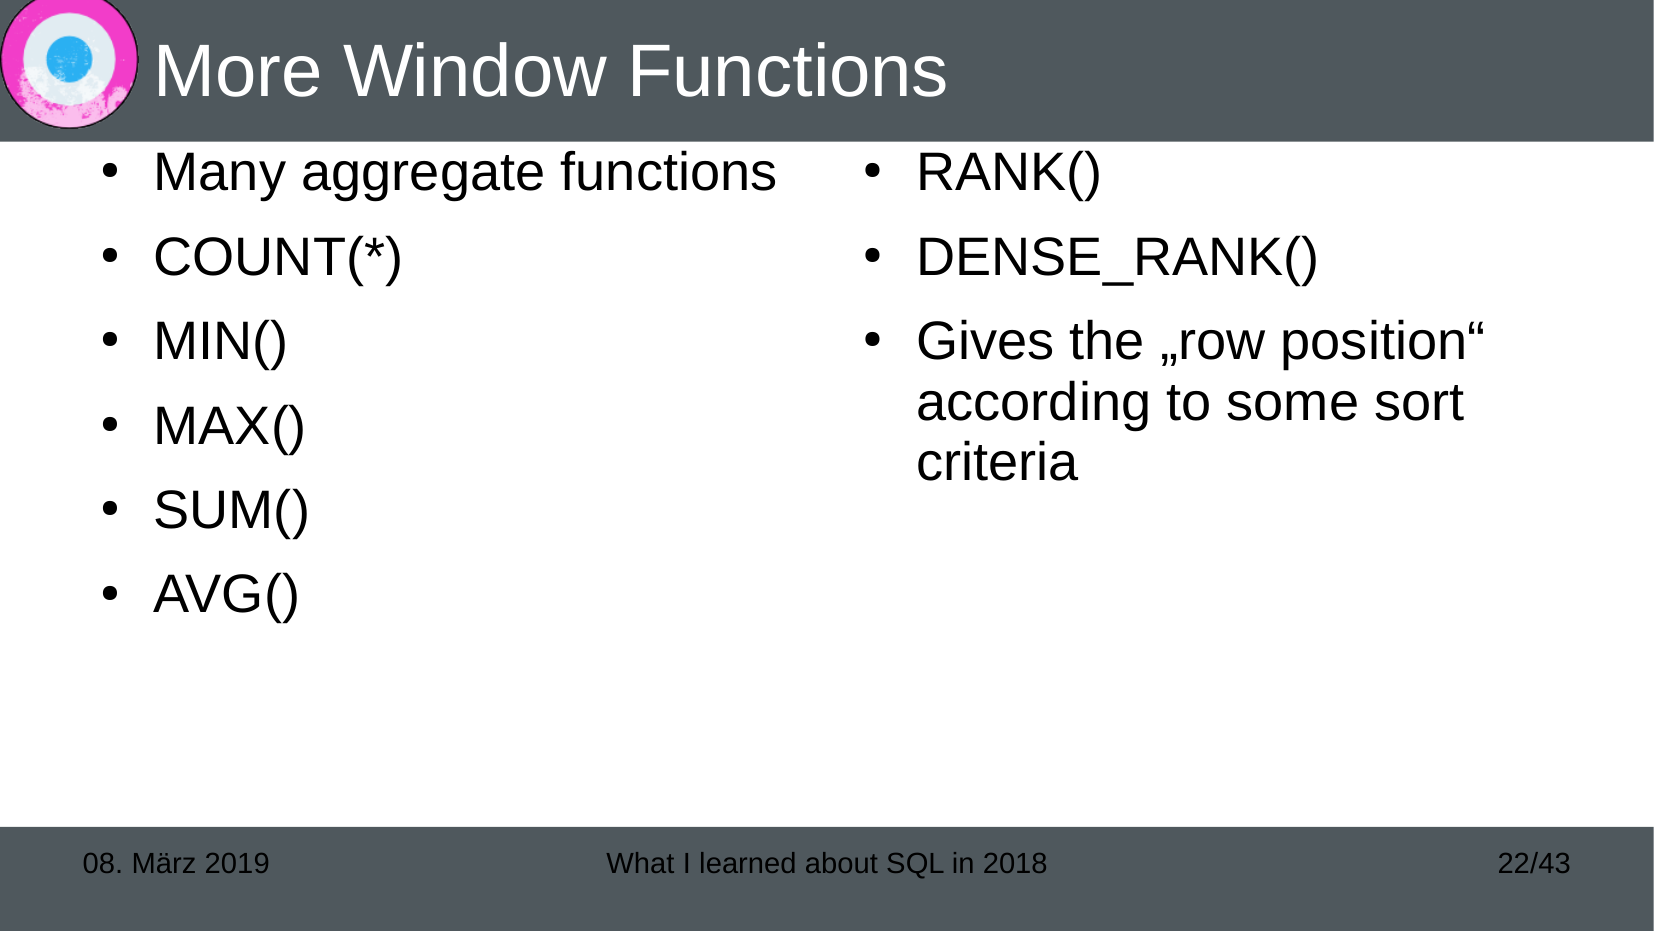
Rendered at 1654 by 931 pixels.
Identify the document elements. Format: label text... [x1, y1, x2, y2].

list Many aggregate functions COUNT(*) MIN() MAX() SUM() AVG() [82, 141, 809, 815]
title More Window Functions [153, 5, 1654, 136]
picture [0, 0, 228, 148]
list RANK() DENSE_RANK() Gives the „row position“ according to some sort criteria [845, 141, 1572, 815]
